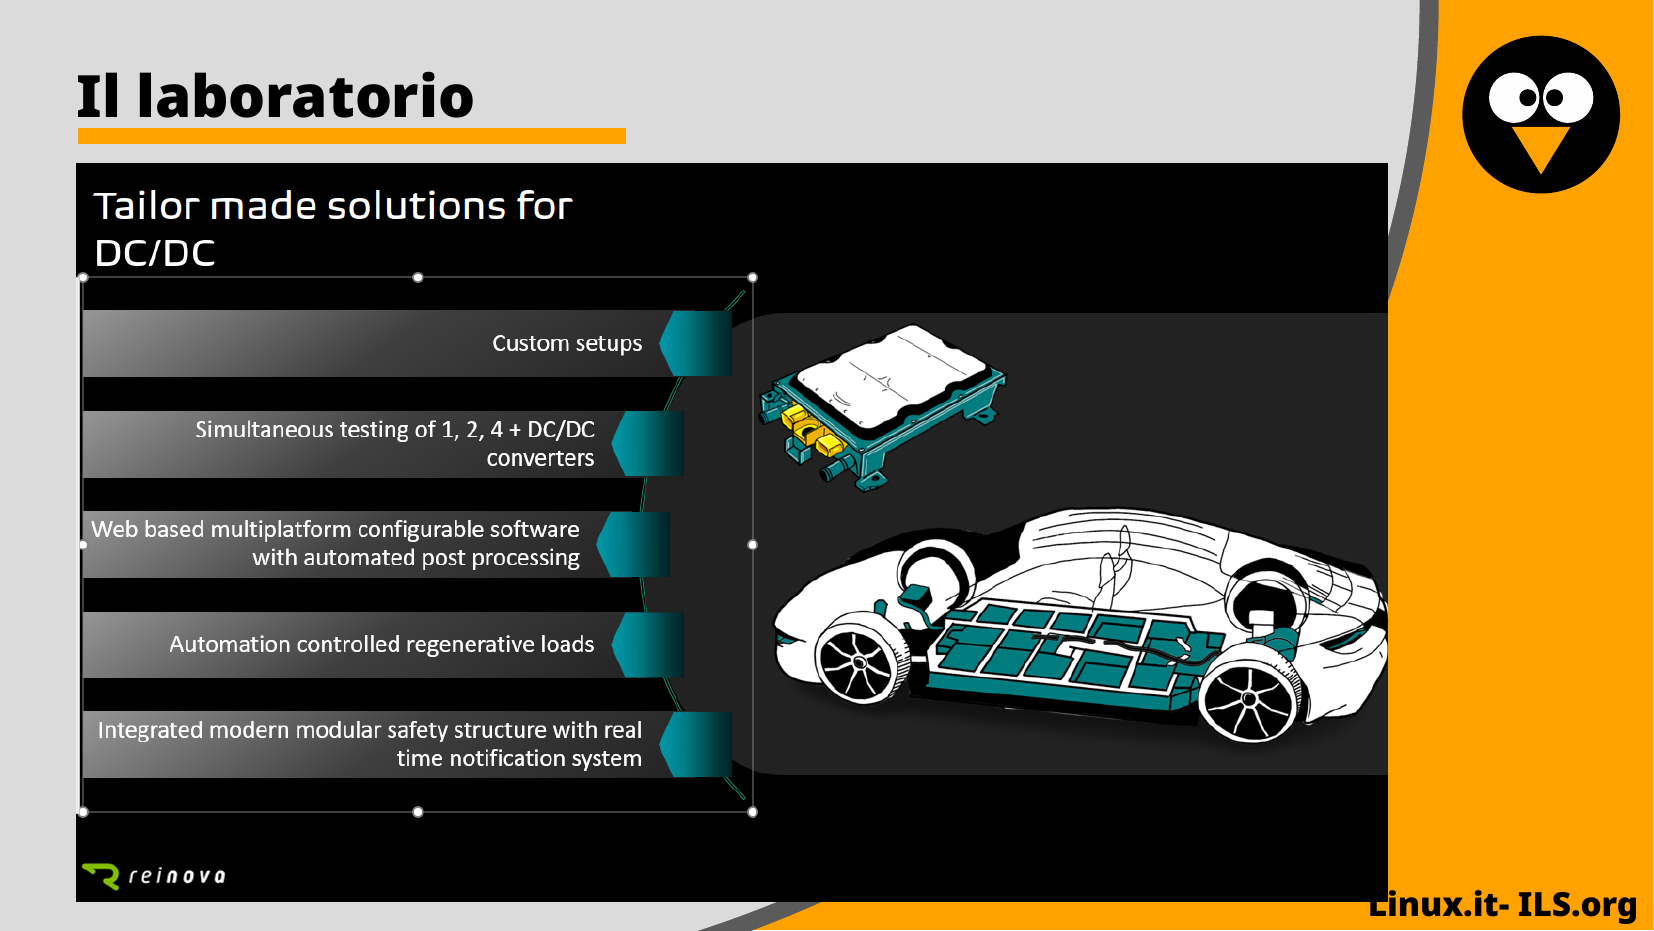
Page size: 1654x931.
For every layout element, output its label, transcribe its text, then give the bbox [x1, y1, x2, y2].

text_box Linux.it- ILS.org [1346, 873, 1654, 927]
title Il laboratorio [76, 28, 1264, 161]
picture [76, 163, 1388, 902]
